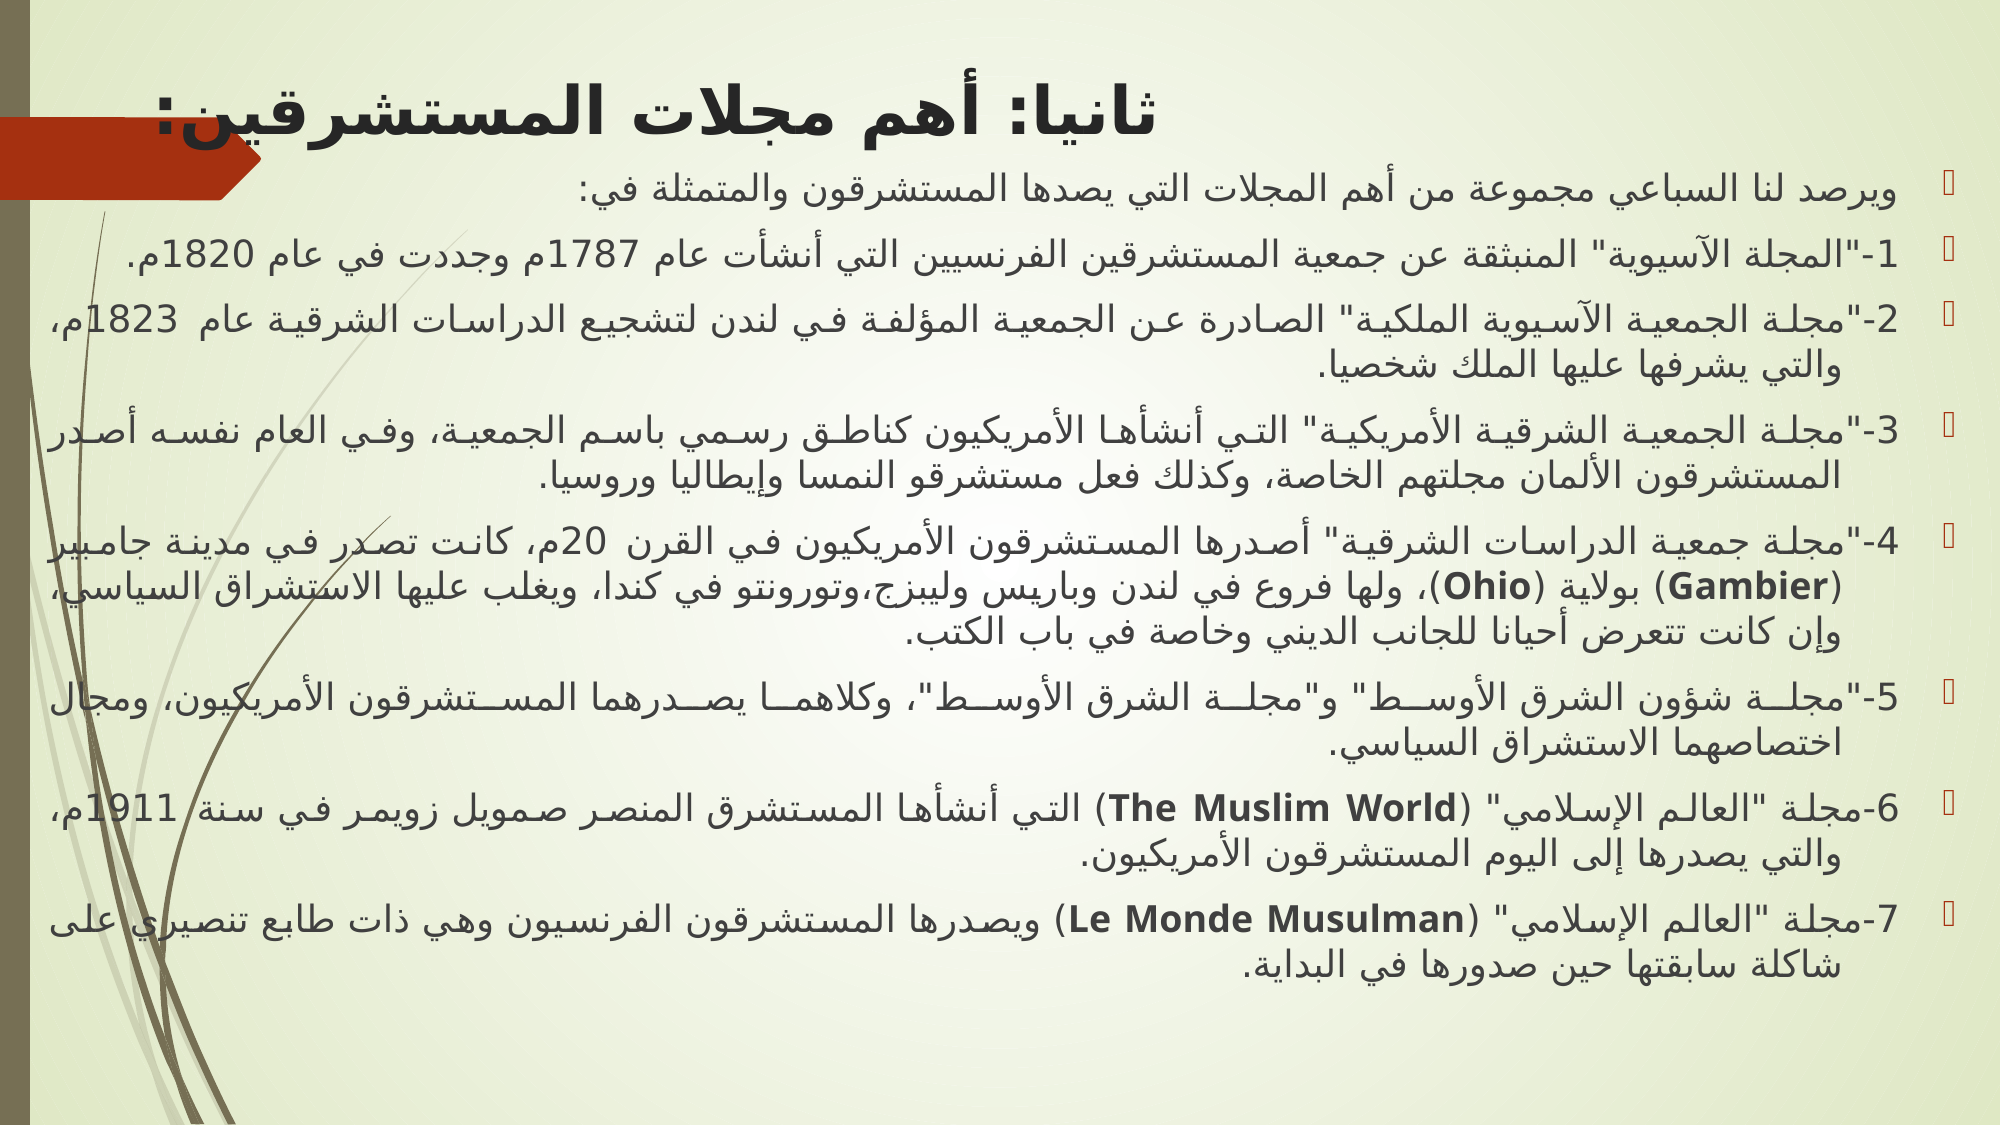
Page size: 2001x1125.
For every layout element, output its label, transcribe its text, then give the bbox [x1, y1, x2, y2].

title ثانيا: أهم مجلات المستشرقين: [137, 59, 1863, 156]
list ويرصد لنا السباعي مجموعة من أهم المجلات التي يصدها المستشرقون والمتمثلة في: 1-"المجلة الآسيوية" المنبثقة عن جمعية المستشرقين الفرنسيين التي أنشأت عام 1787م وجددت في عام 1820م. 2-"مجلة الجمعية الآسيوية الملكية" الصادرة عن الجمعية المؤلفة في لندن لتشجيع الدراسات الشرقية عام 1823م، والتي يشرفها عليها الملك شخصيا. 3-"مجلة الجمعية الشرقية الأمريكية" التي أنشأها الأمريكيون كناطق رسمي باسم الجمعية، وفي العام نفسه أصدر المستشرقون الألمان مجلتهم الخاصة، وكذلك فعل مستشرقو النمسا وإيطاليا وروسيا. 4-"مجلة جمعية الدراسات الشرقية" أصدرها المستشرقون الأمريكيون في القرن 20م، كانت تصدر في مدينة جامبير (Gambier) بولاية (Ohio)، ولها فروع في لندن وباريس وليبزج،وتورونتو في كندا، ويغلب عليها الاستشراق السياسي، وإن كانت تتعرض أحيانا للجانب الديني وخاصة في باب الكتب. 5-"مجلة شؤون الشرق الأوسط" و"مجلة الشرق الأوسط"، وكلاهما يصدرهما المستشرقون الأمريكيون، ومجال اختصاصهما الاستشراق السياسي. 6-مجلة "العالم الإسلامي" (The Muslim World) التي أنشأها المستشرق المنصر صمويل زويمر في سنة 1911م، والتي يصدرها إلى اليوم المستشرقون الأمريكيون. 7-مجلة "العالم الإسلامي" (Le Monde Musulman) ويصدرها المستشرقون الفرنسيون وهي ذات طابع تنصيري على شاكلة سابقتها حين صدورها في البداية. [33, 156, 1972, 1091]
